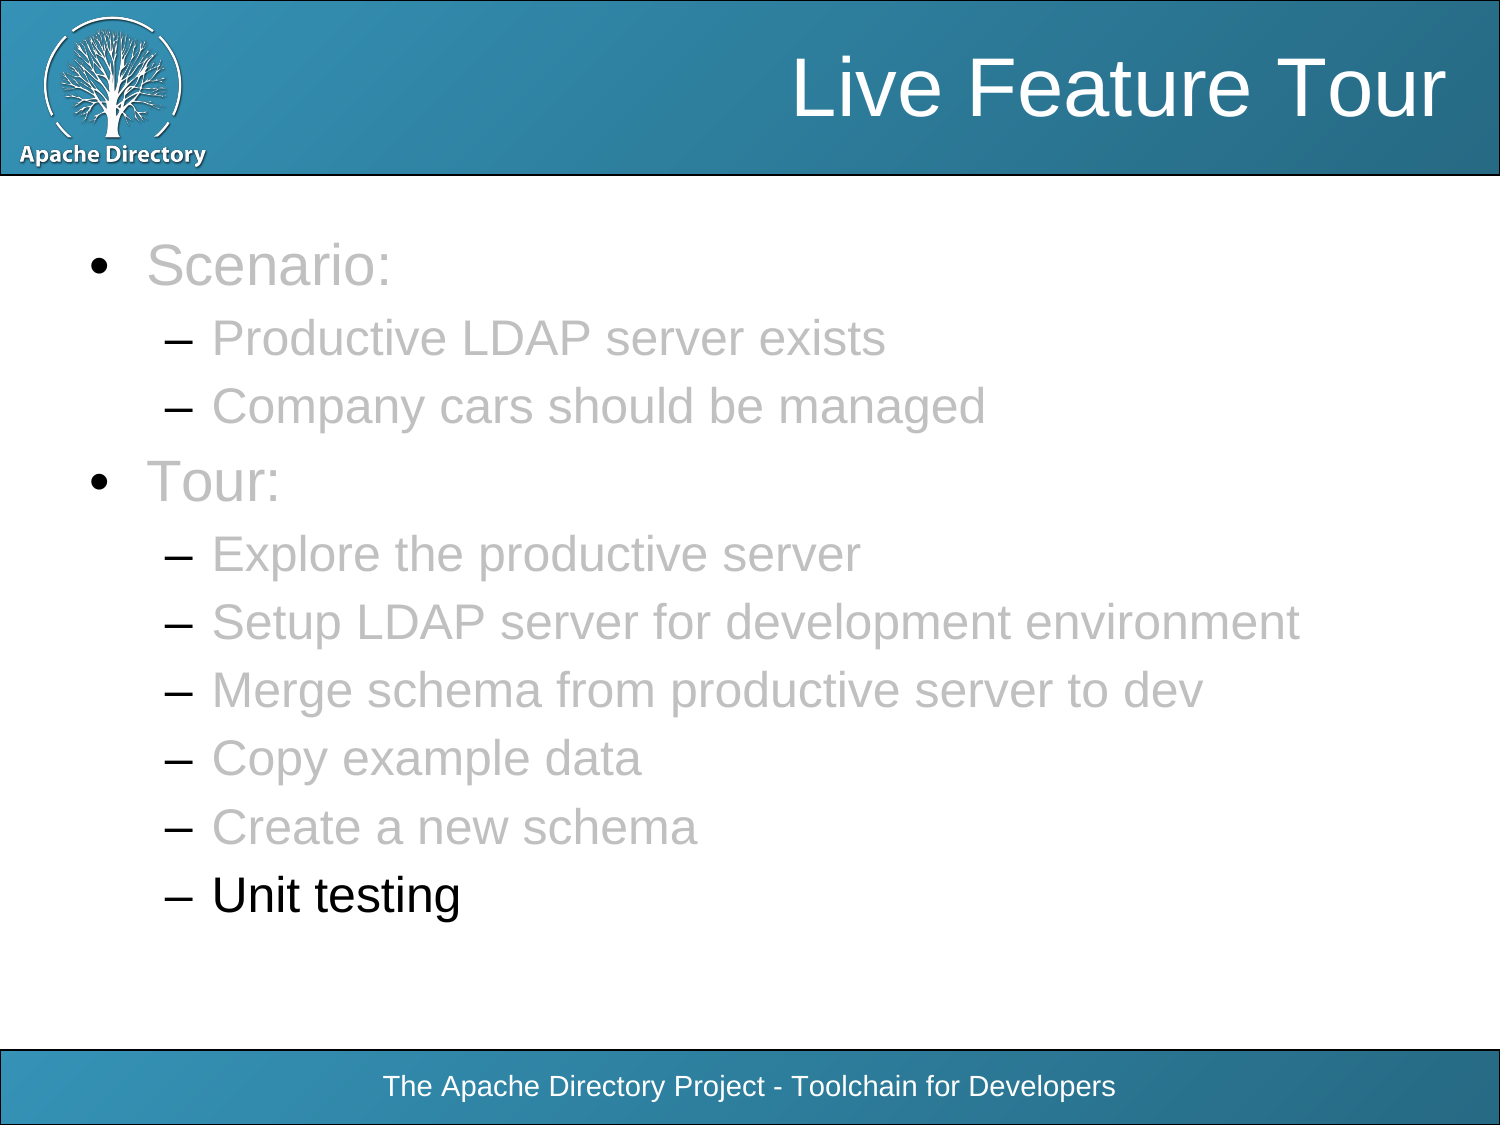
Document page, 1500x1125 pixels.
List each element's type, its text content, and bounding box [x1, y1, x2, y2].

picture [12, 12, 213, 173]
title Live Feature Tour [237, 12, 1463, 163]
list Scenario: Productive LDAP server exists Company cars should be managed Tour: Explore the productive server Setup LDAP server for development environment Merge schema from productive server to dev Copy example data Create a new schema Unit testing [75, 224, 1426, 1013]
